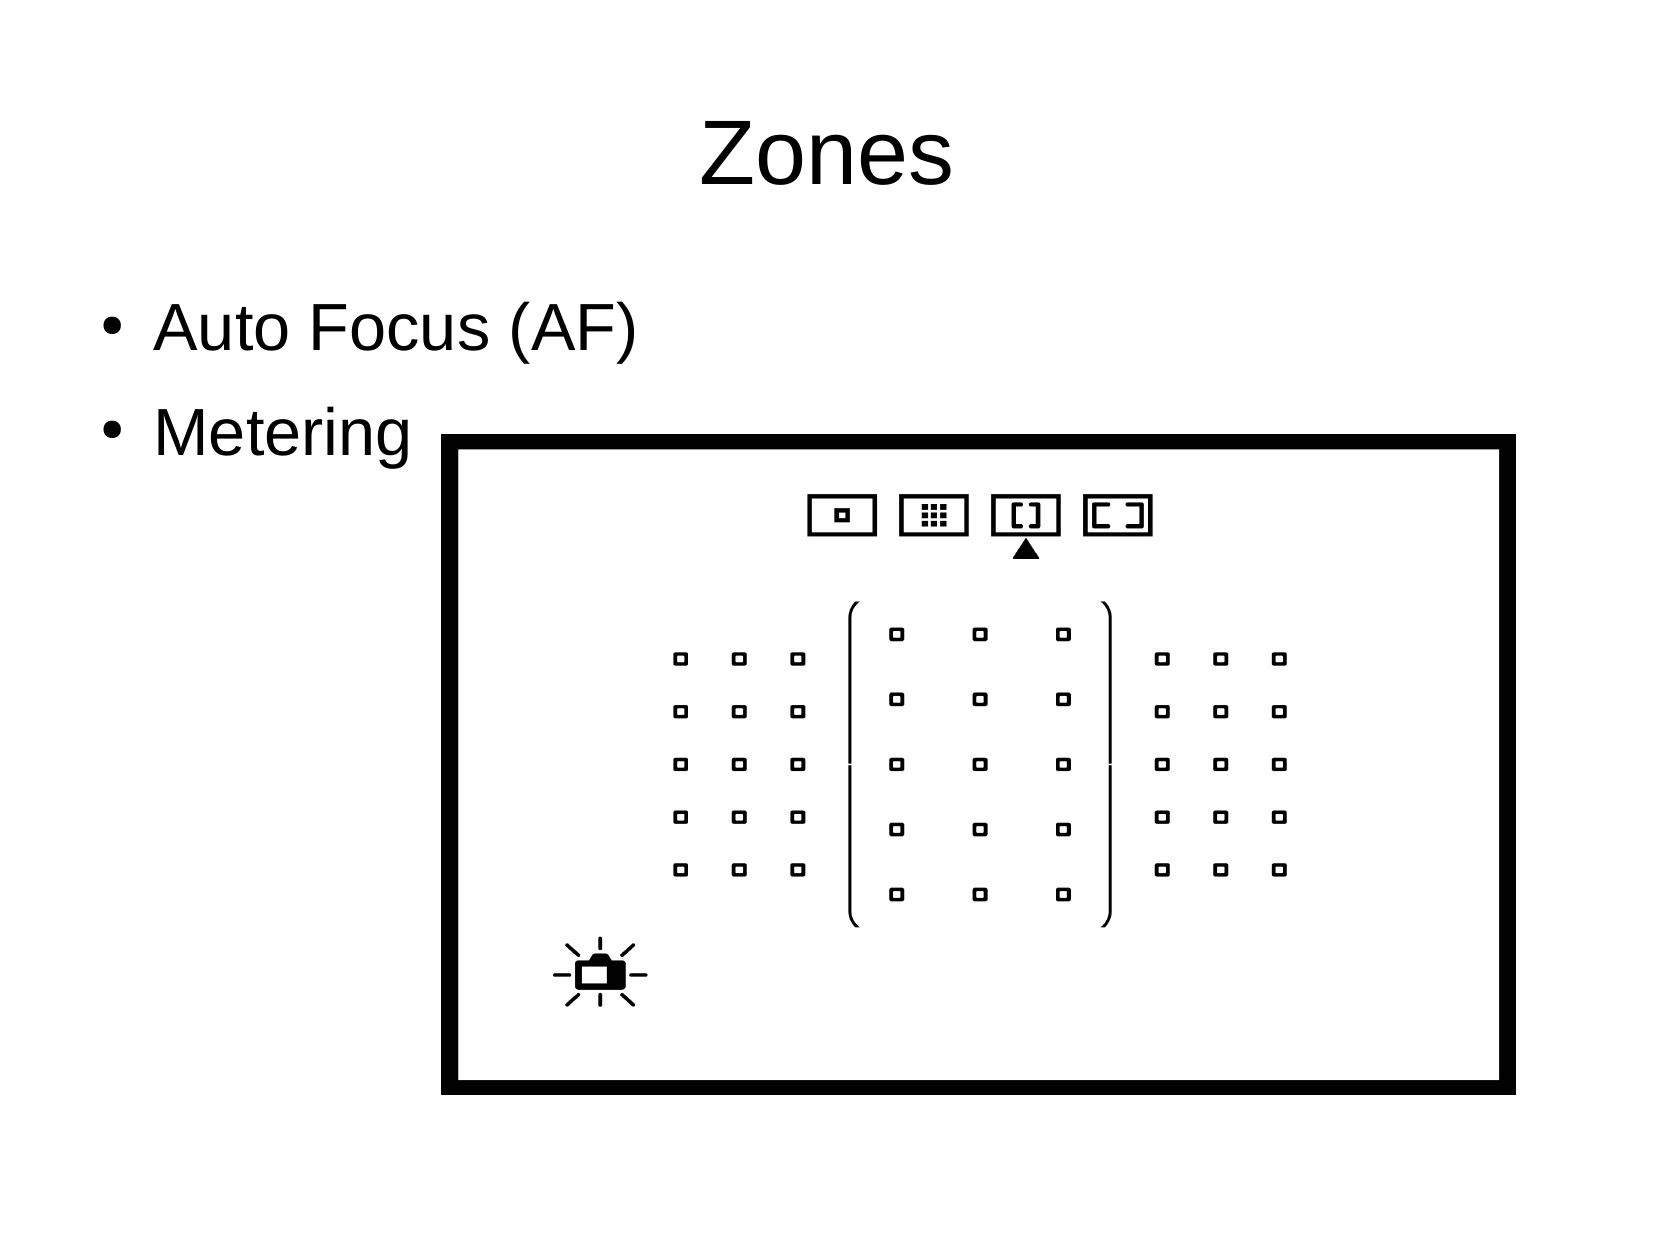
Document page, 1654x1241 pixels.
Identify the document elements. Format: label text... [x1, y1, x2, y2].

list Auto Focus (AF) Metering [82, 290, 1571, 1010]
title Zones [82, 49, 1571, 257]
picture [441, 434, 1516, 1096]
